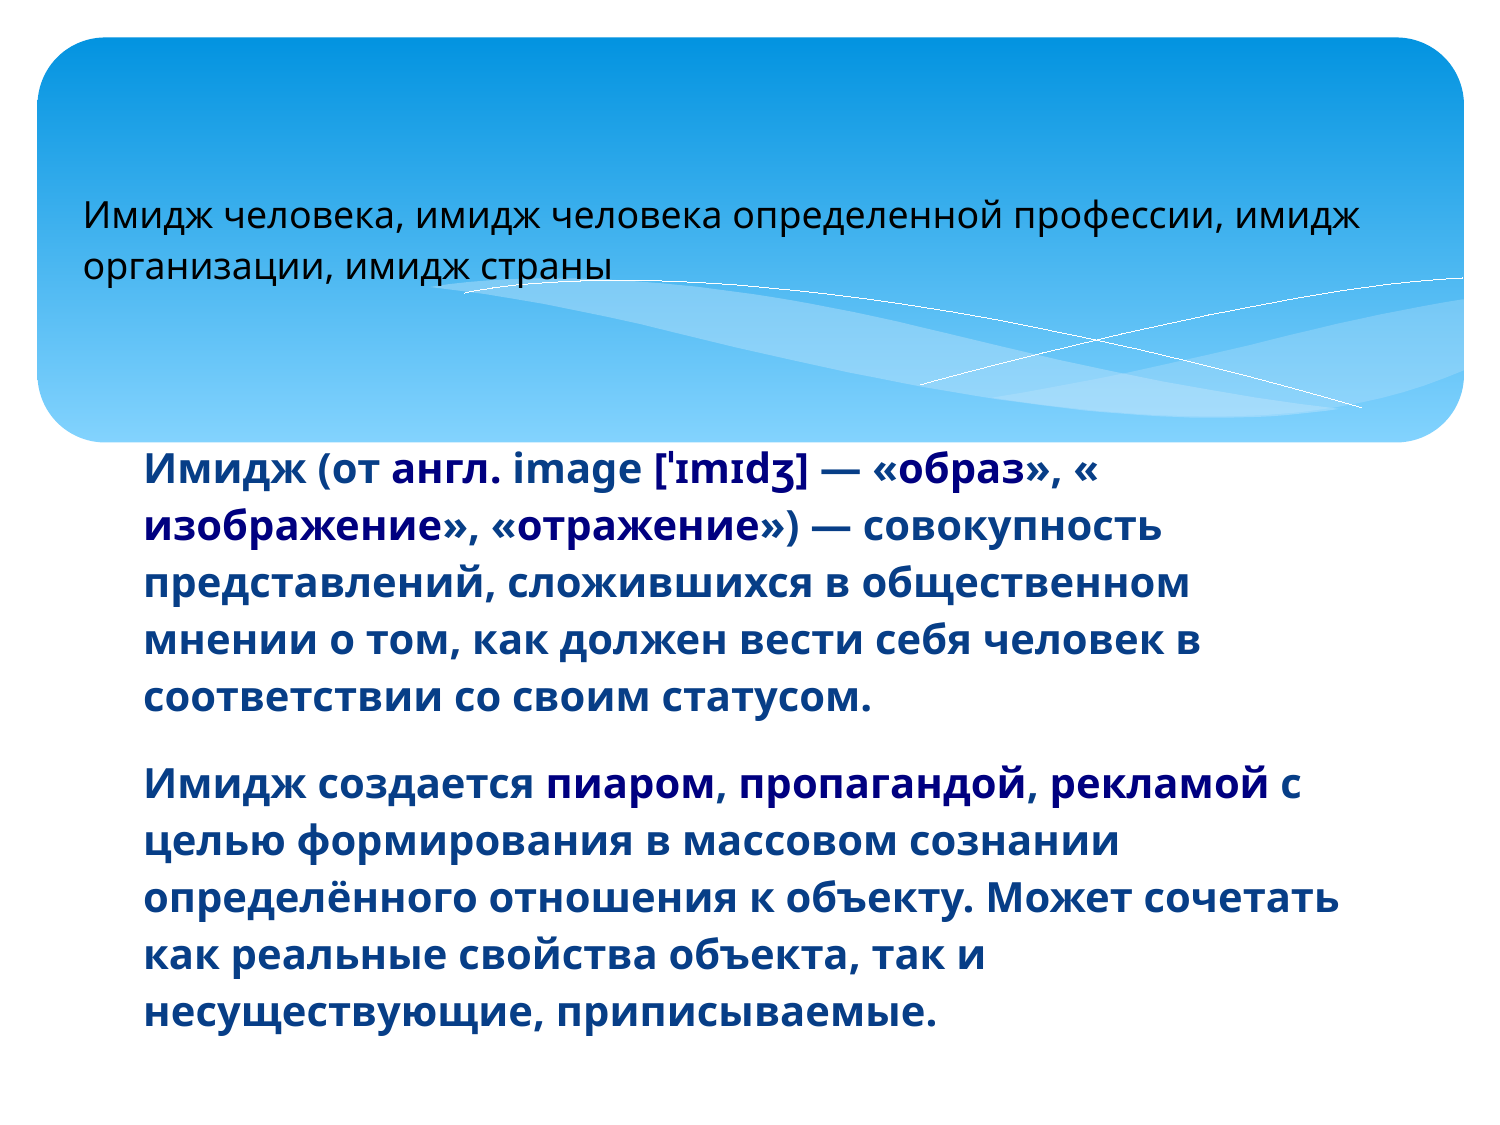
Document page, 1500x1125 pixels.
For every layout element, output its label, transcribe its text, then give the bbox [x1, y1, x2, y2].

list Имидж (от англ. image [ˈɪmɪdʒ] — «образ», «изображение», «отражение») — совокупность представлений, сложившихся в общественном мнении о том, как должен вести себя человек в соответствии со своим статусом. Имидж создается пиаром, пропагандой, рекламой с целью формирования в массовом сознании определённого отношения к объекту. Может сочетать как реальные свойства объекта, так и несуществующие, приписываемые. [143, 438, 1359, 1005]
title Имидж человека, имидж человека определенной профессии, имидж организации, имидж страны [82, 137, 1433, 343]
